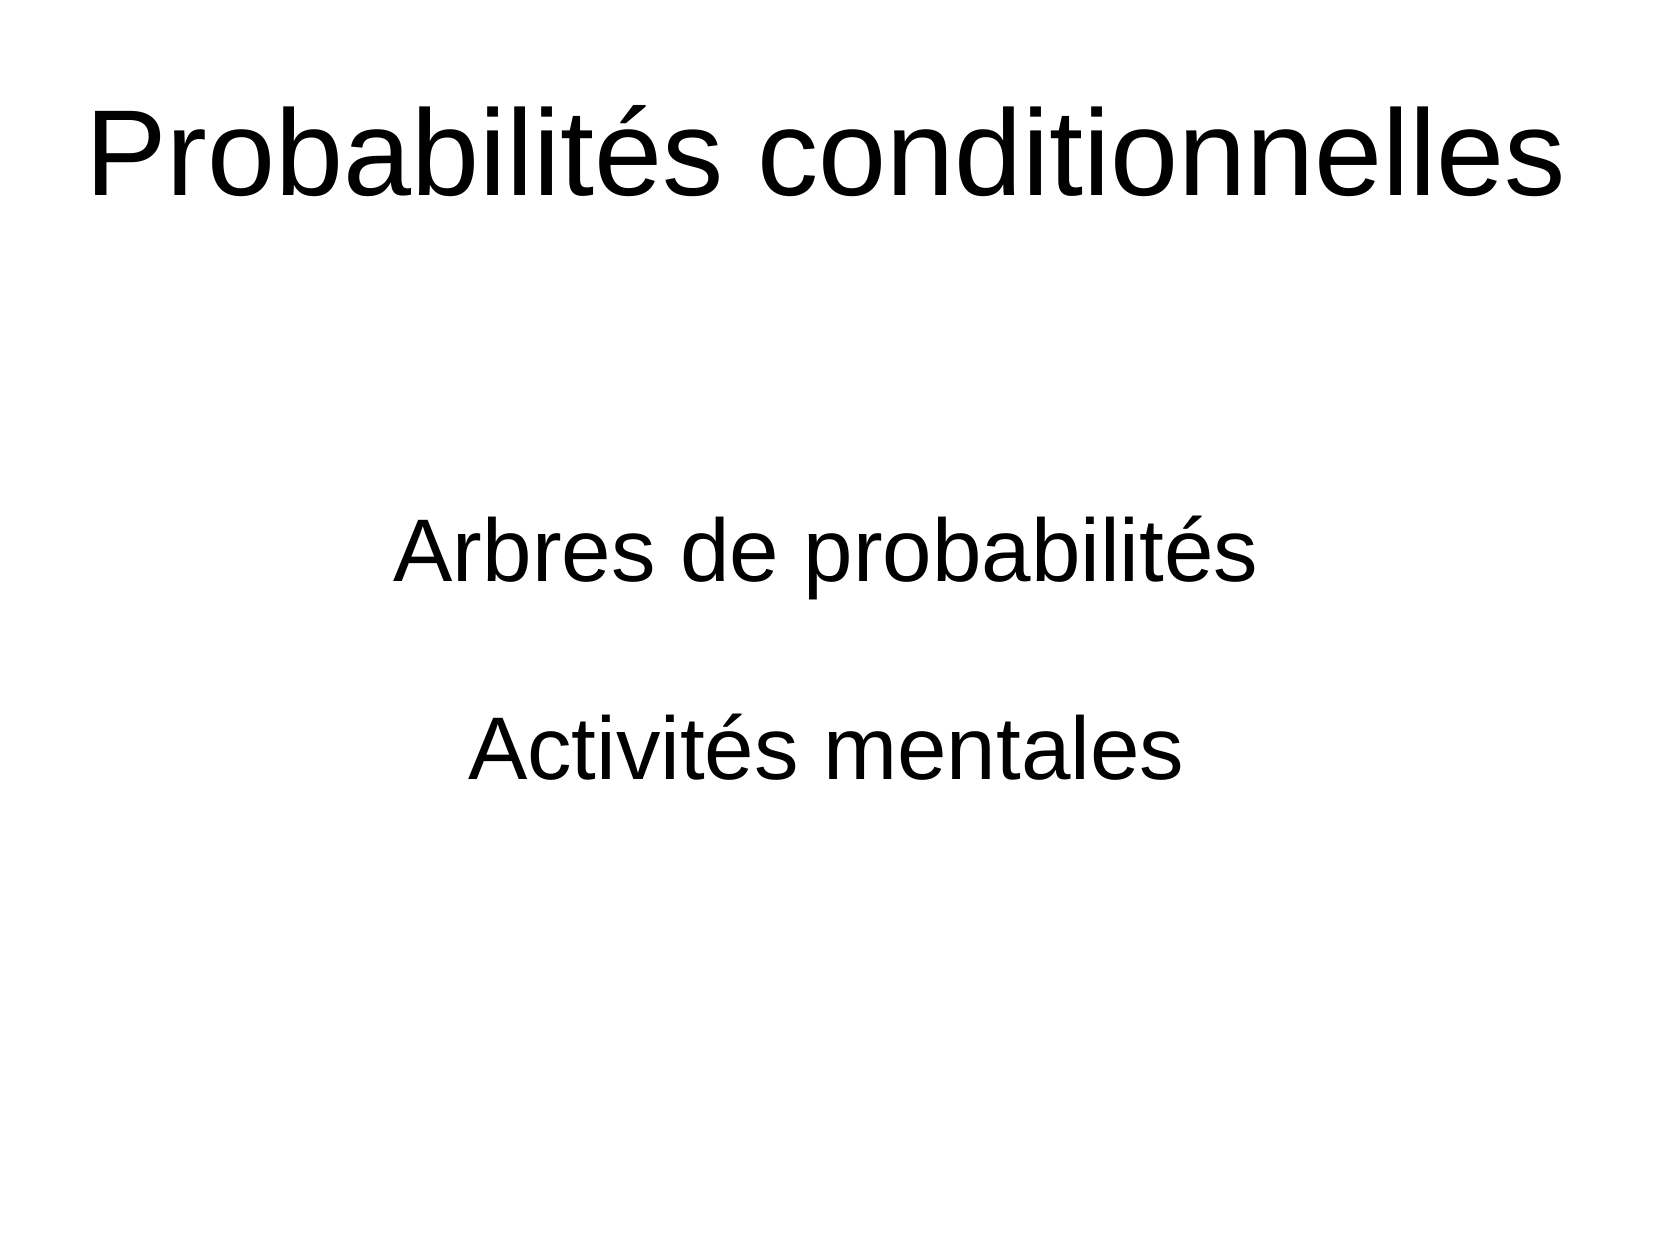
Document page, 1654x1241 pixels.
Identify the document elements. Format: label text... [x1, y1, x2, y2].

subtitle Arbres de probabilités Activités mentales [82, 290, 1571, 1010]
title Probabilités conditionnelles [82, 49, 1571, 257]
